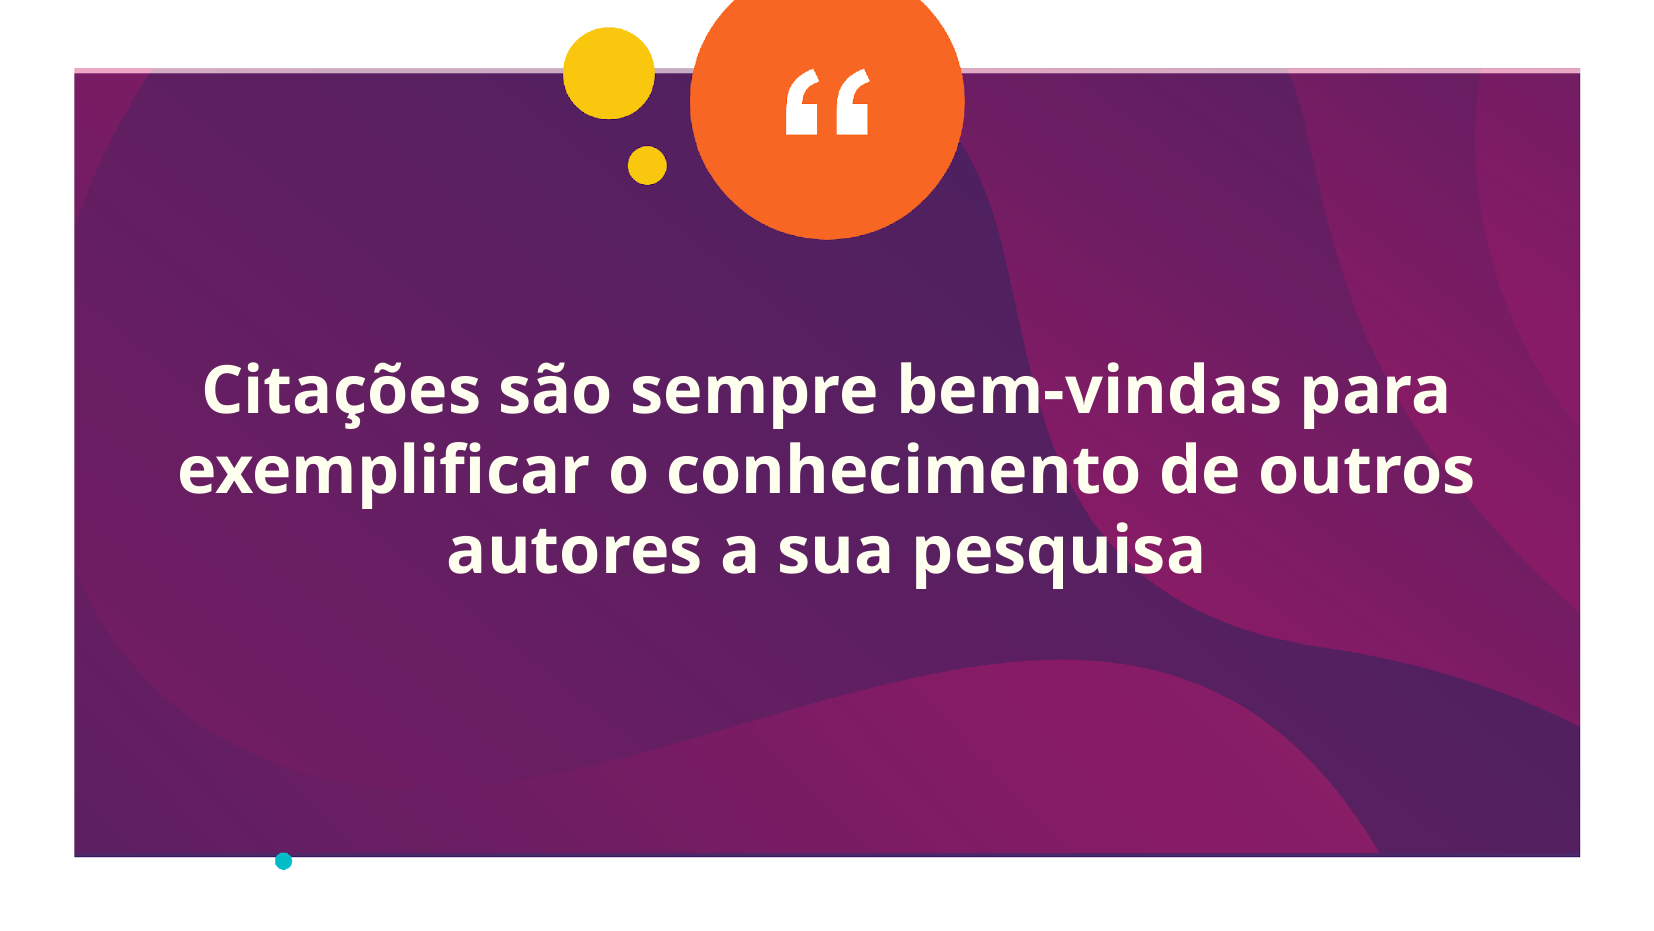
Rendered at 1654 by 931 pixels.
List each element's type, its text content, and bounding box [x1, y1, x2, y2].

picture [0, 0, 1654, 931]
text_box Citações são sempre bem-vindas para exemplificar o conhecimento de outros autores a sua pesquisa [82, 82, 1571, 851]
